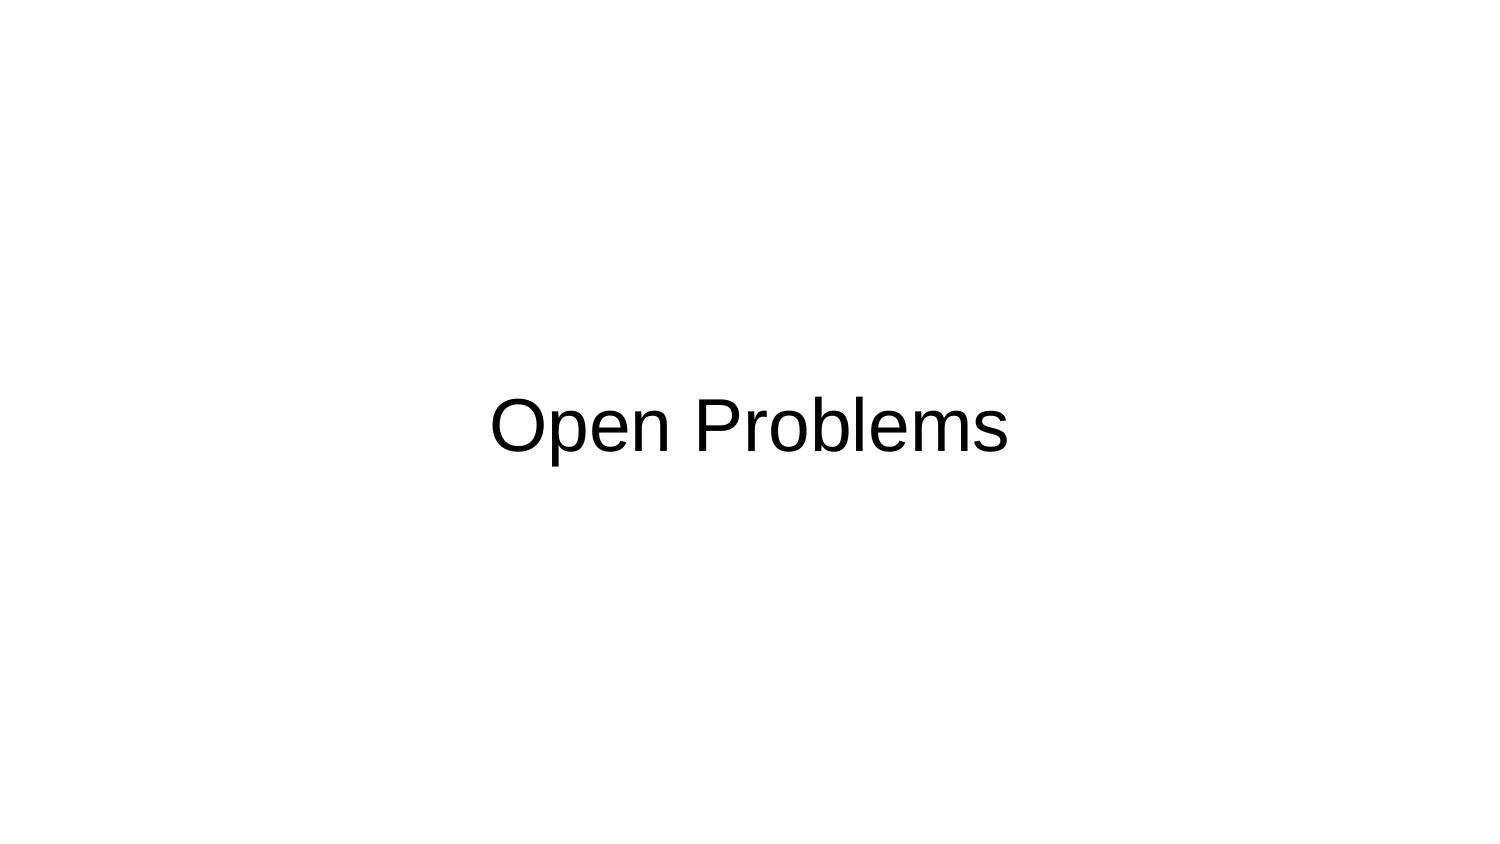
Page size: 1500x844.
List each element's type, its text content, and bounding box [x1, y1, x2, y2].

title Open Problems [51, 352, 1449, 491]
